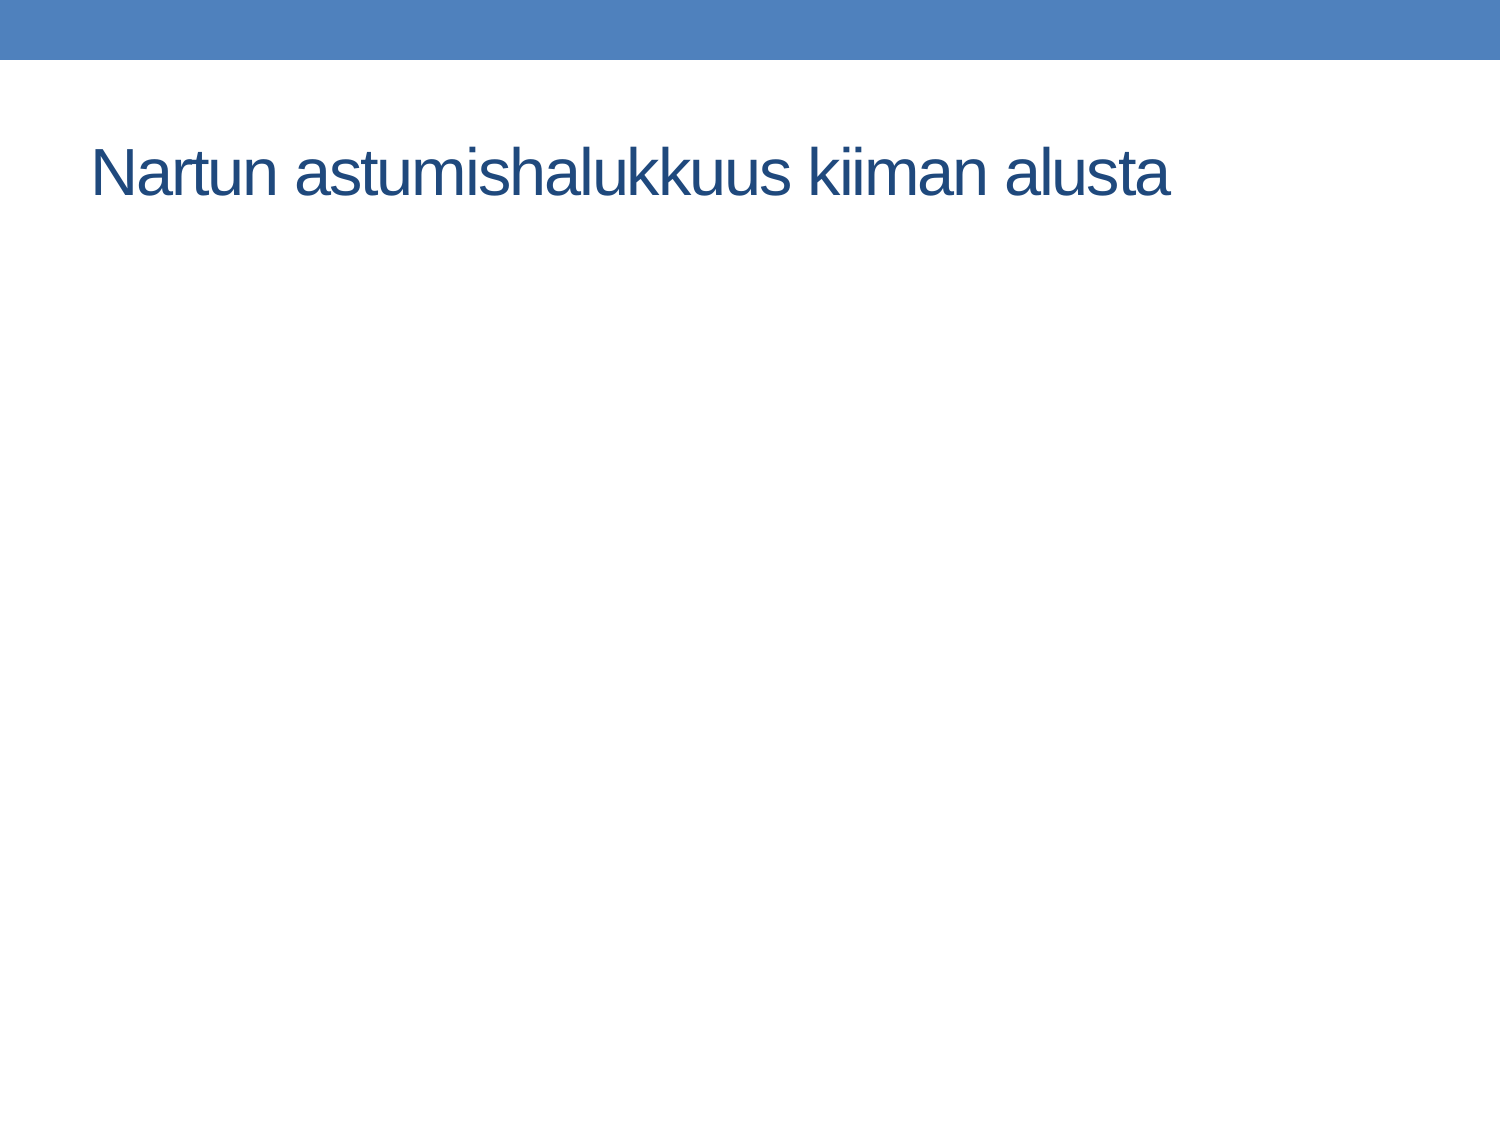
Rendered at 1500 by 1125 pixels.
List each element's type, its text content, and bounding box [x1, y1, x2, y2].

title Nartun astumishalukkuus kiiman alusta [75, 87, 1426, 251]
